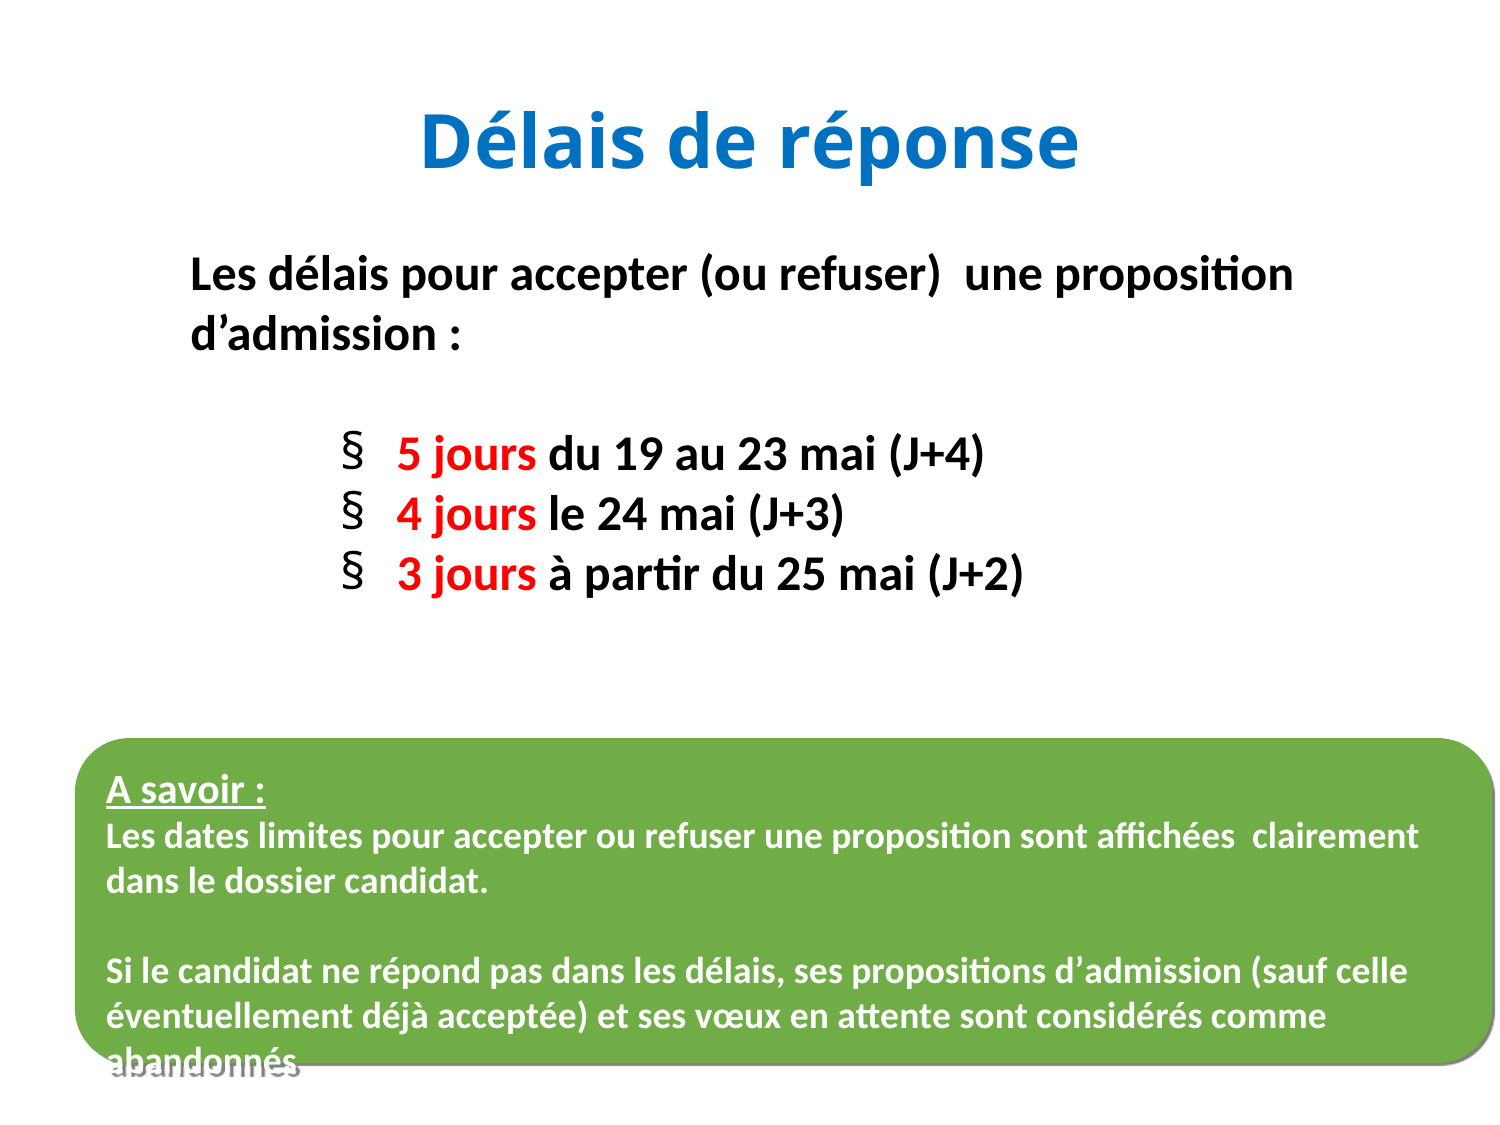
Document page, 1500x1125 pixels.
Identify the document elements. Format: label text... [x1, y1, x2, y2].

text_box Les délais pour accepter (ou refuser) une proposition d’admission : 5 jours du 19 au 23 mai (J+4) 4 jours le 24 mai (J+3) 3 jours à partir du 25 mai (J+2) [25, 232, 1453, 608]
text_box A savoir : Les dates limites pour accepter ou refuser une proposition sont affichées clairement dans le dossier candidat. Si le candidat ne répond pas dans les délais, ses propositions d’admission (sauf celle éventuellement déjà acceptée) et ses vœux en attente sont considérés comme abandonnés [74, 738, 1493, 1063]
title Délais de réponse [75, 45, 1426, 232]
